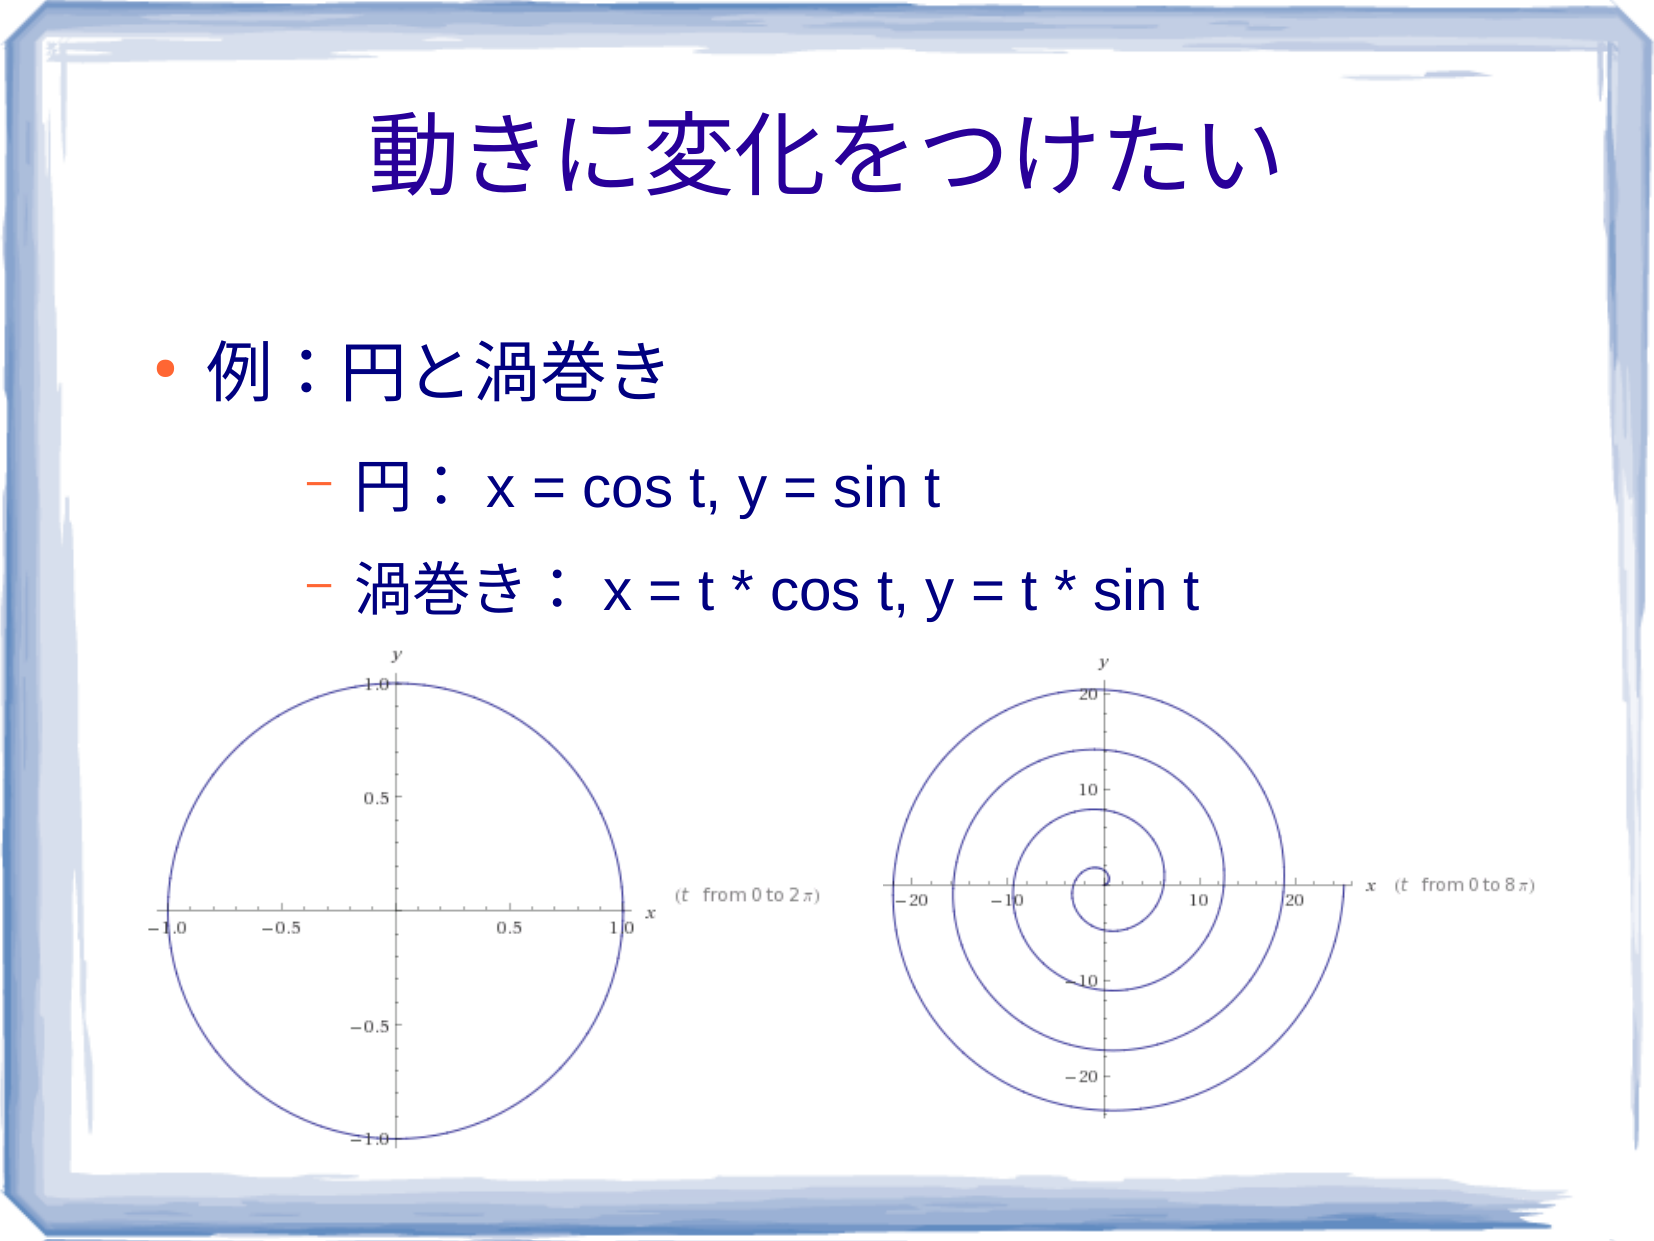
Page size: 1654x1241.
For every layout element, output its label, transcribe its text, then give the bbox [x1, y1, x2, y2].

title 動きに変化をつけたい [82, 49, 1571, 257]
list 例：円と渦巻き 円：x = cos t, y = sin t 渦巻き：x = t * cos t, y = t * sin t [118, 324, 1571, 1144]
picture [0, 0, 1654, 1241]
